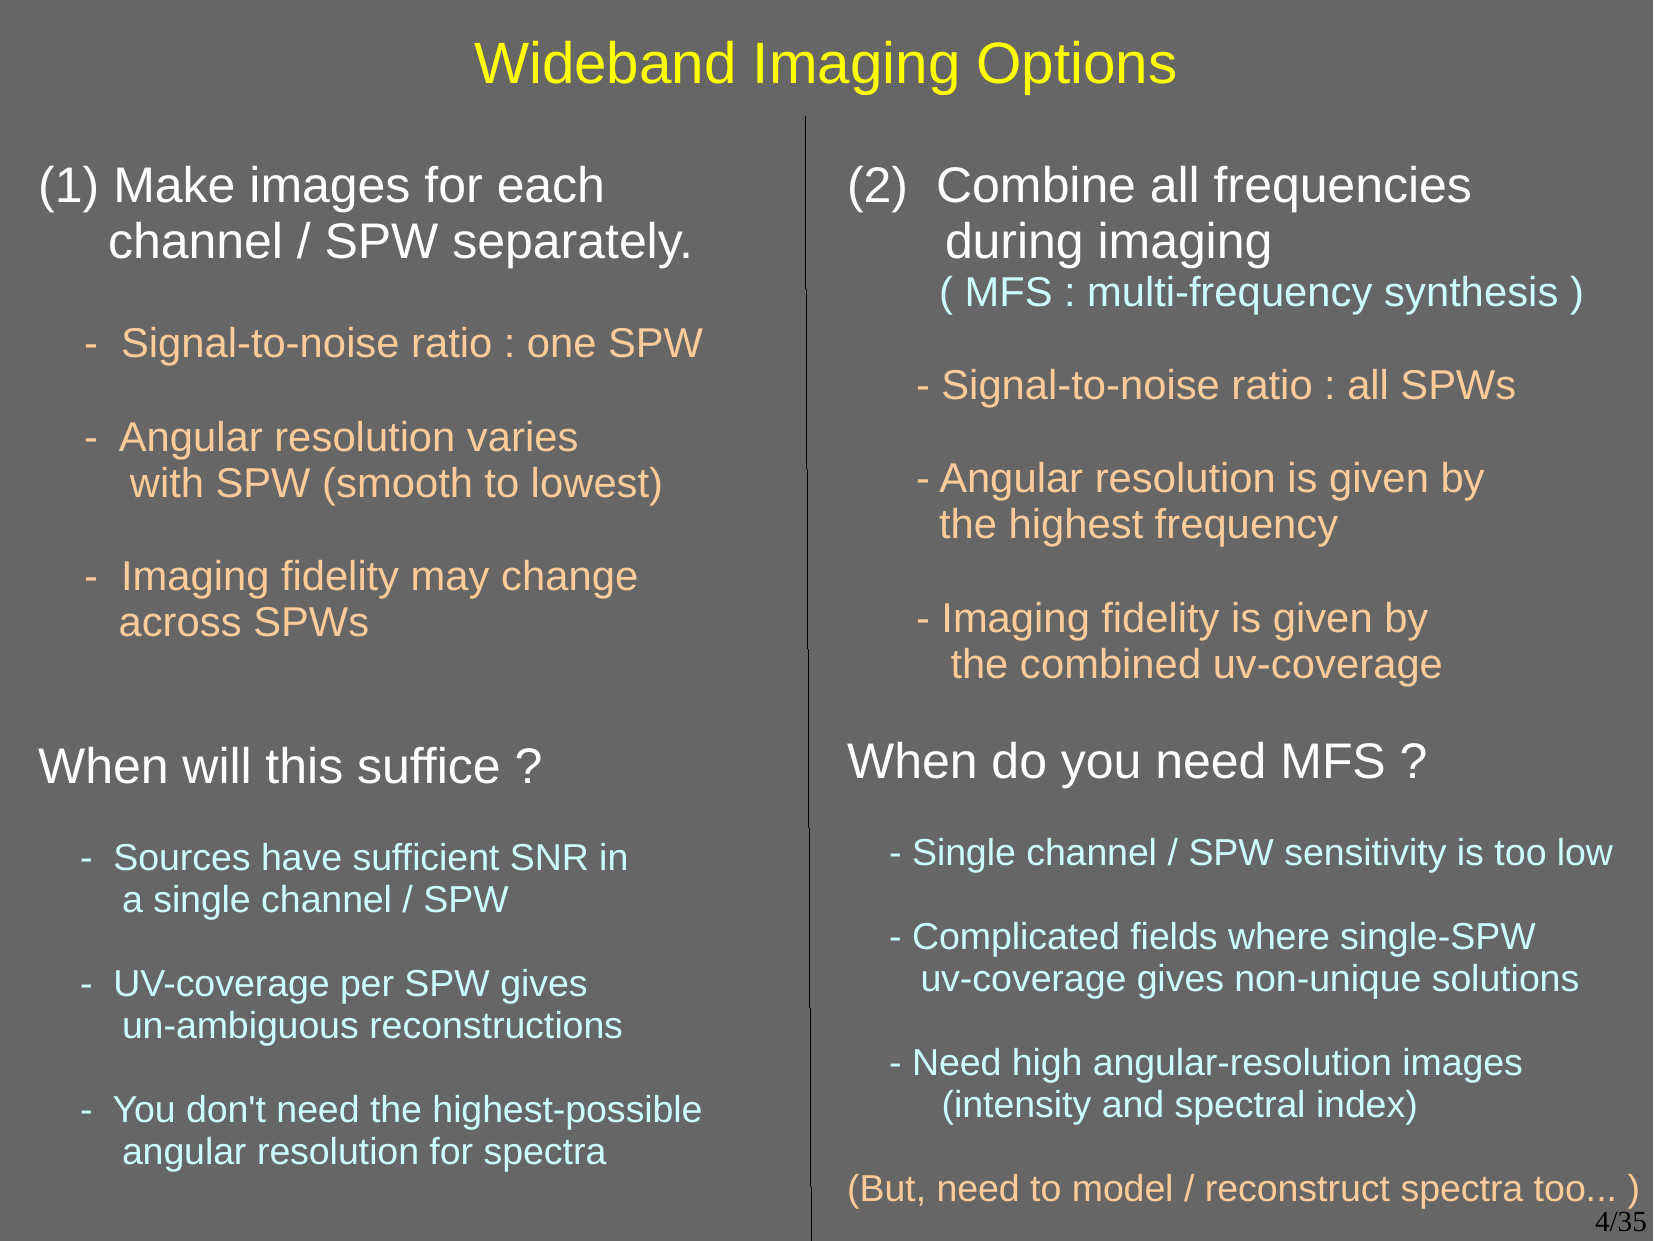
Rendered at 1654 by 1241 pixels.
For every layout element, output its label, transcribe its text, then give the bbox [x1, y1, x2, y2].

title Wideband Imaging Options [82, 13, 1571, 114]
text_box (2) Combine all frequencies during imaging ( MFS : multi-frequency synthesis ) - Signal-to-noise ratio : all SPWs - Angular resolution is given by the highest frequency - Imaging fidelity is given by the combined uv-coverage When do you need MFS ? - Single channel / SPW sensitivity is too low - Complicated fields where single-SPW uv-coverage gives non-unique solutions - Need high angular-resolution images (intensity and spectral index) (But, need to model / reconstruct spectra too... ) [832, 150, 1653, 1217]
text_box (1) Make images for each channel / SPW separately. - Signal-to-noise ratio : one SPW - Angular resolution varies with SPW (smooth to lowest) - Imaging fidelity may change across SPWs When will this suffice ? - Sources have sufficient SNR in a single channel / SPW - UV-coverage per SPW gives un-ambiguous reconstructions - You don't need the highest-possible angular resolution for spectra [23, 150, 784, 1222]
